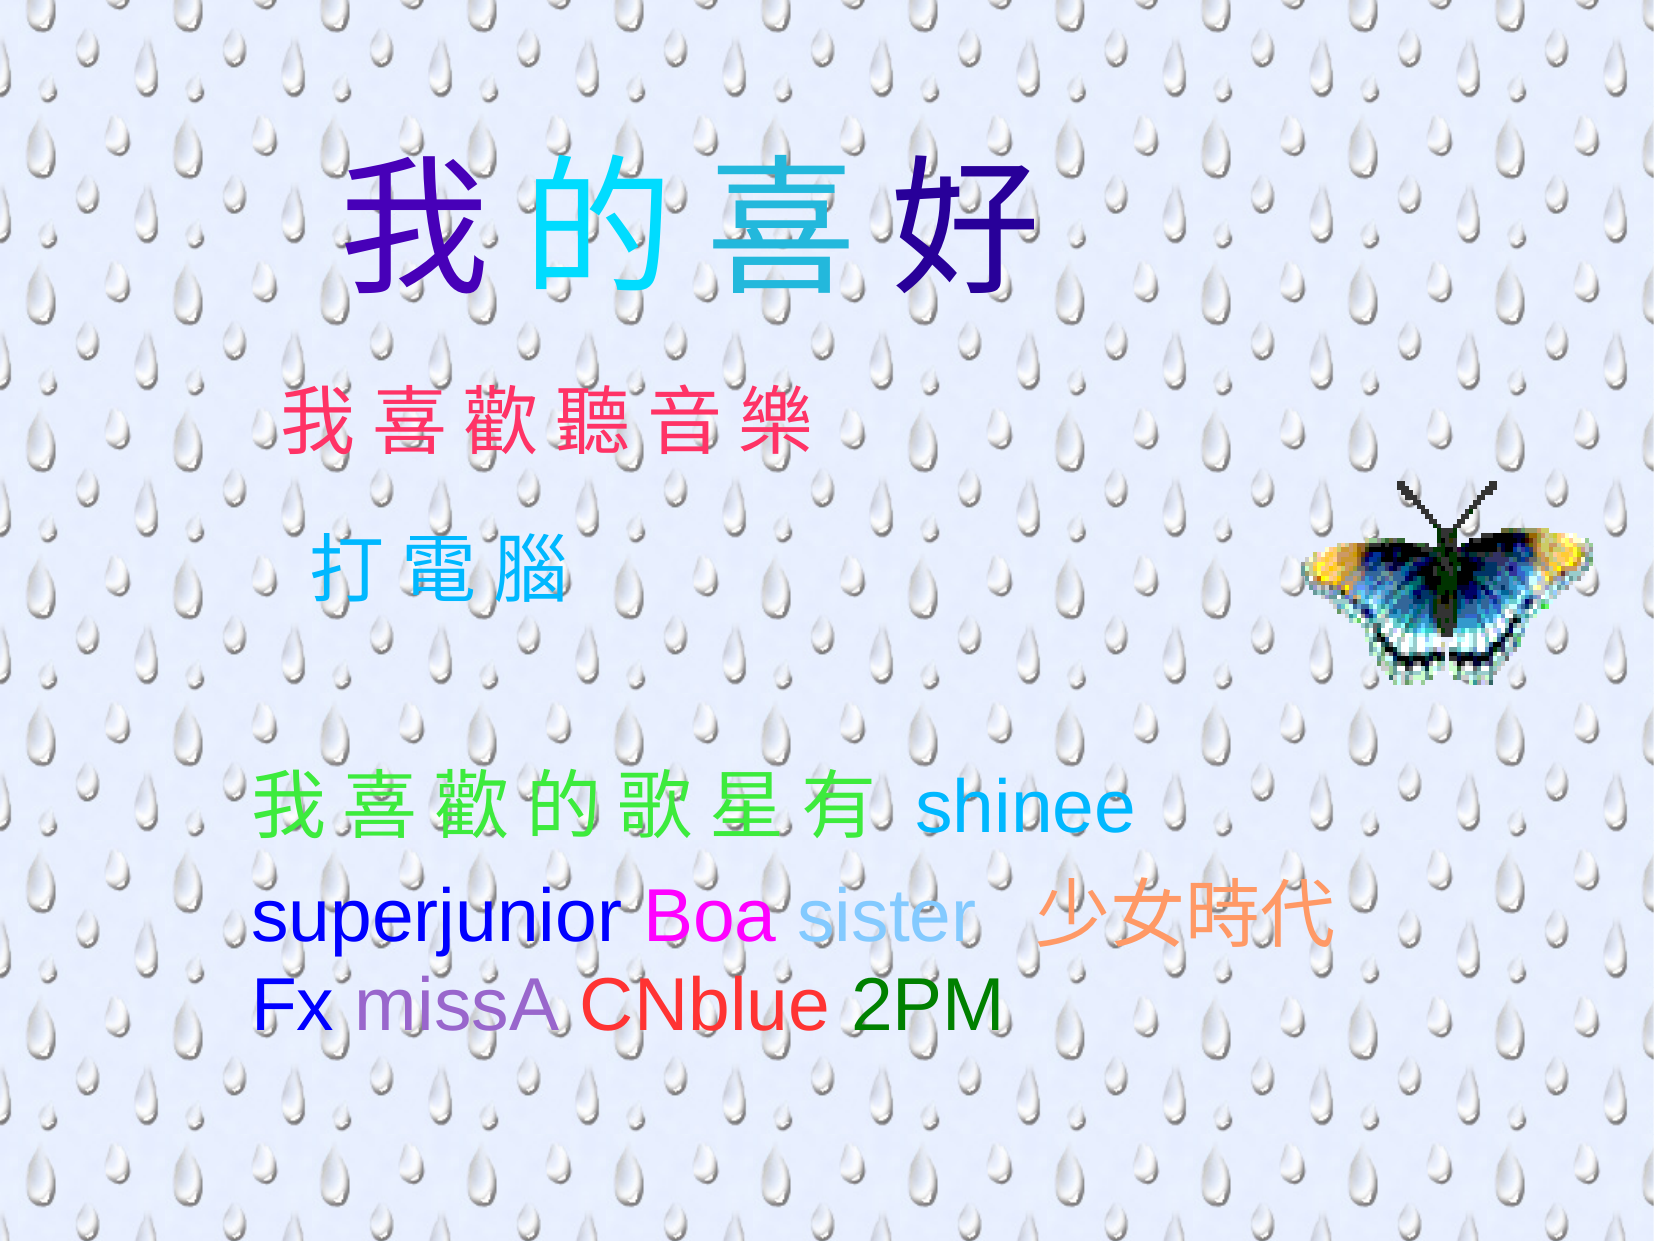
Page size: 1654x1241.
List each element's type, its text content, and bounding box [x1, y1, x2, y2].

text_box 我 喜 歡 聽 音 樂 [265, 354, 1300, 460]
text_box 打 電 腦 [295, 501, 827, 607]
picture [0, 0, 1654, 1241]
text_box 我 的 喜 好 [324, 100, 1418, 296]
text_box 我 喜 歡 的 歌 星 有 shinee superjunior Boa sister 少女時代 Fx missA CNblue 2PM [236, 738, 1477, 1144]
